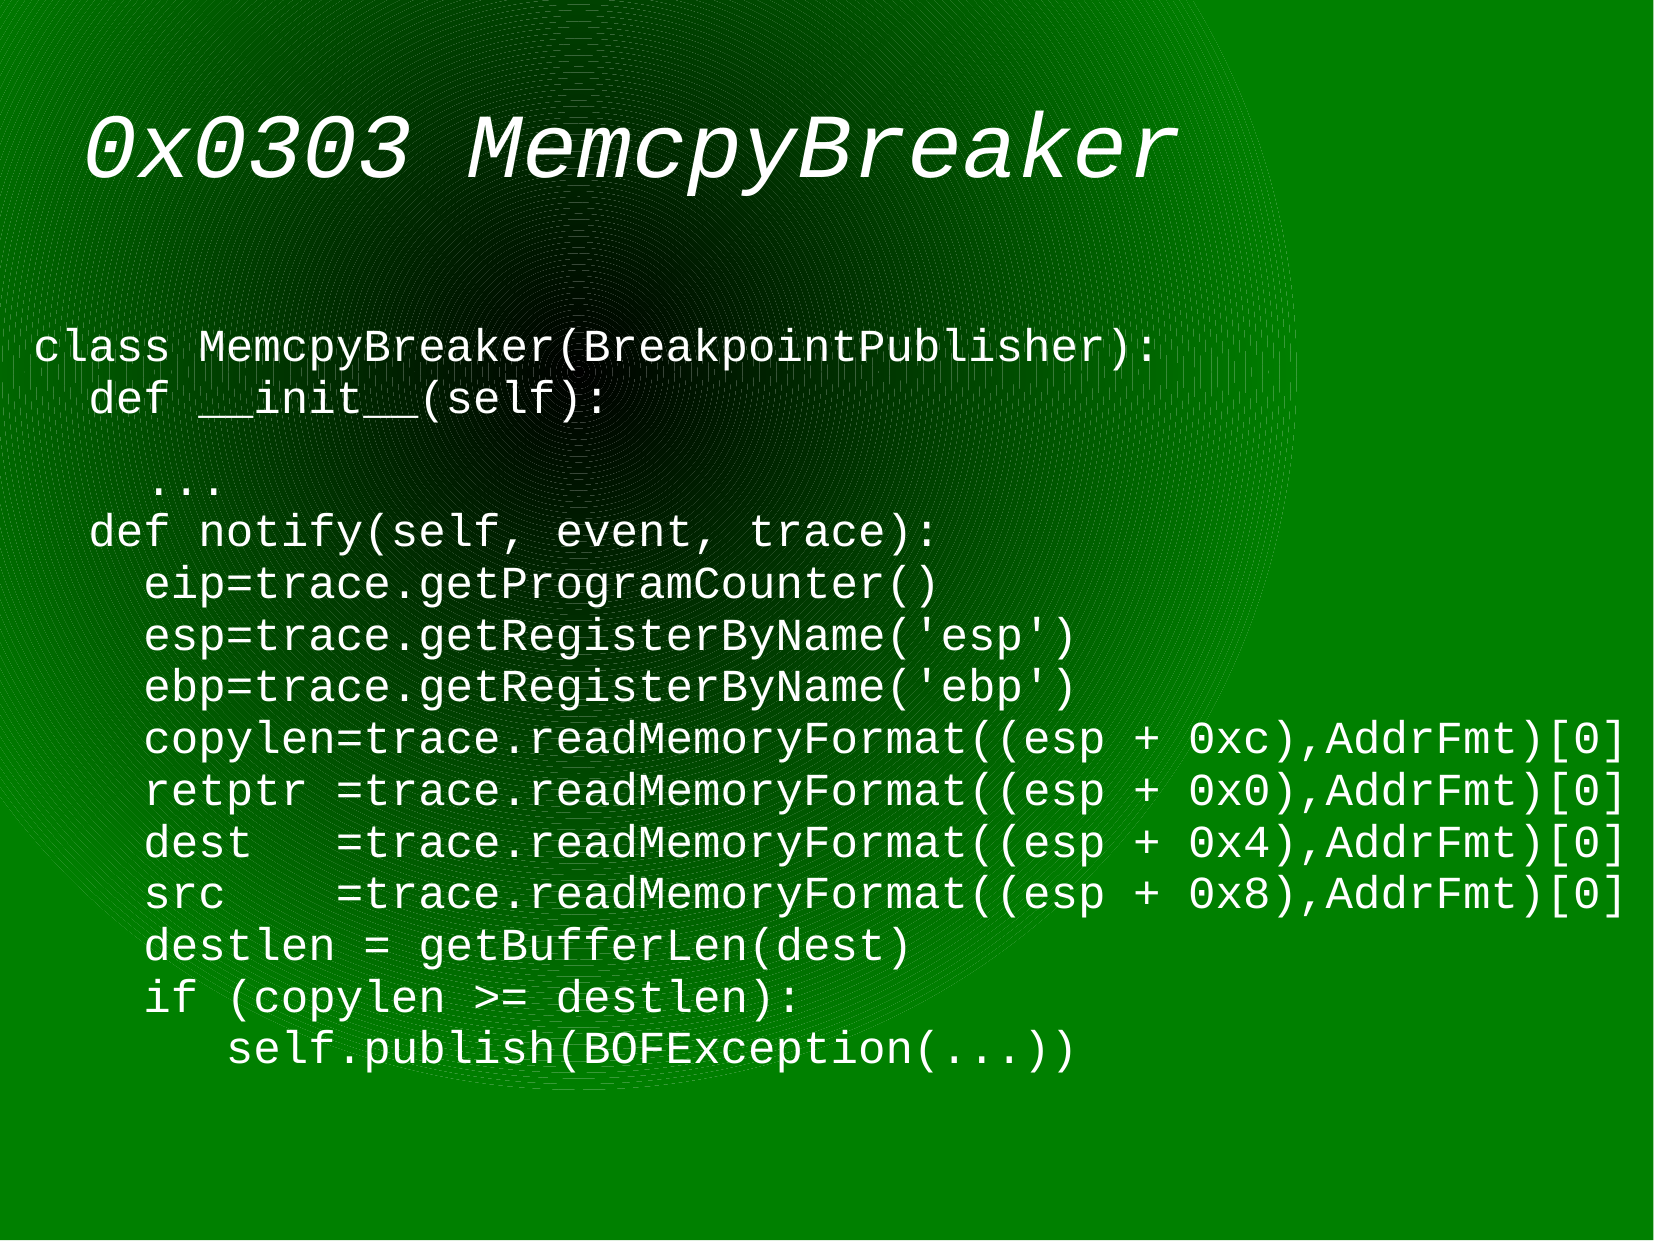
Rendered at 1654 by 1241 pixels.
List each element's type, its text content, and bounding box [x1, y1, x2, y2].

list class MemcpyBreaker(BreakpointPublisher): def __init__(self): ... def notify(self, event, trace): eip=trace.getProgramCounter() esp=trace.getRegisterByName('esp') ebp=trace.getRegisterByName('ebp') copylen=trace.readMemoryFormat((esp + 0xc),AddrFmt)[0] retptr =trace.readMemoryFormat((esp + 0x0),AddrFmt)[0] dest =trace.readMemoryFormat((esp + 0x4),AddrFmt)[0] src =trace.readMemoryFormat((esp + 0x8),AddrFmt)[0] destlen = getBufferLen(dest) if (copylen >= destlen): self.publish(BOFException(...)) [0, 262, 1654, 1160]
title 0x0303 MemcpyBreaker [82, 56, 1571, 250]
